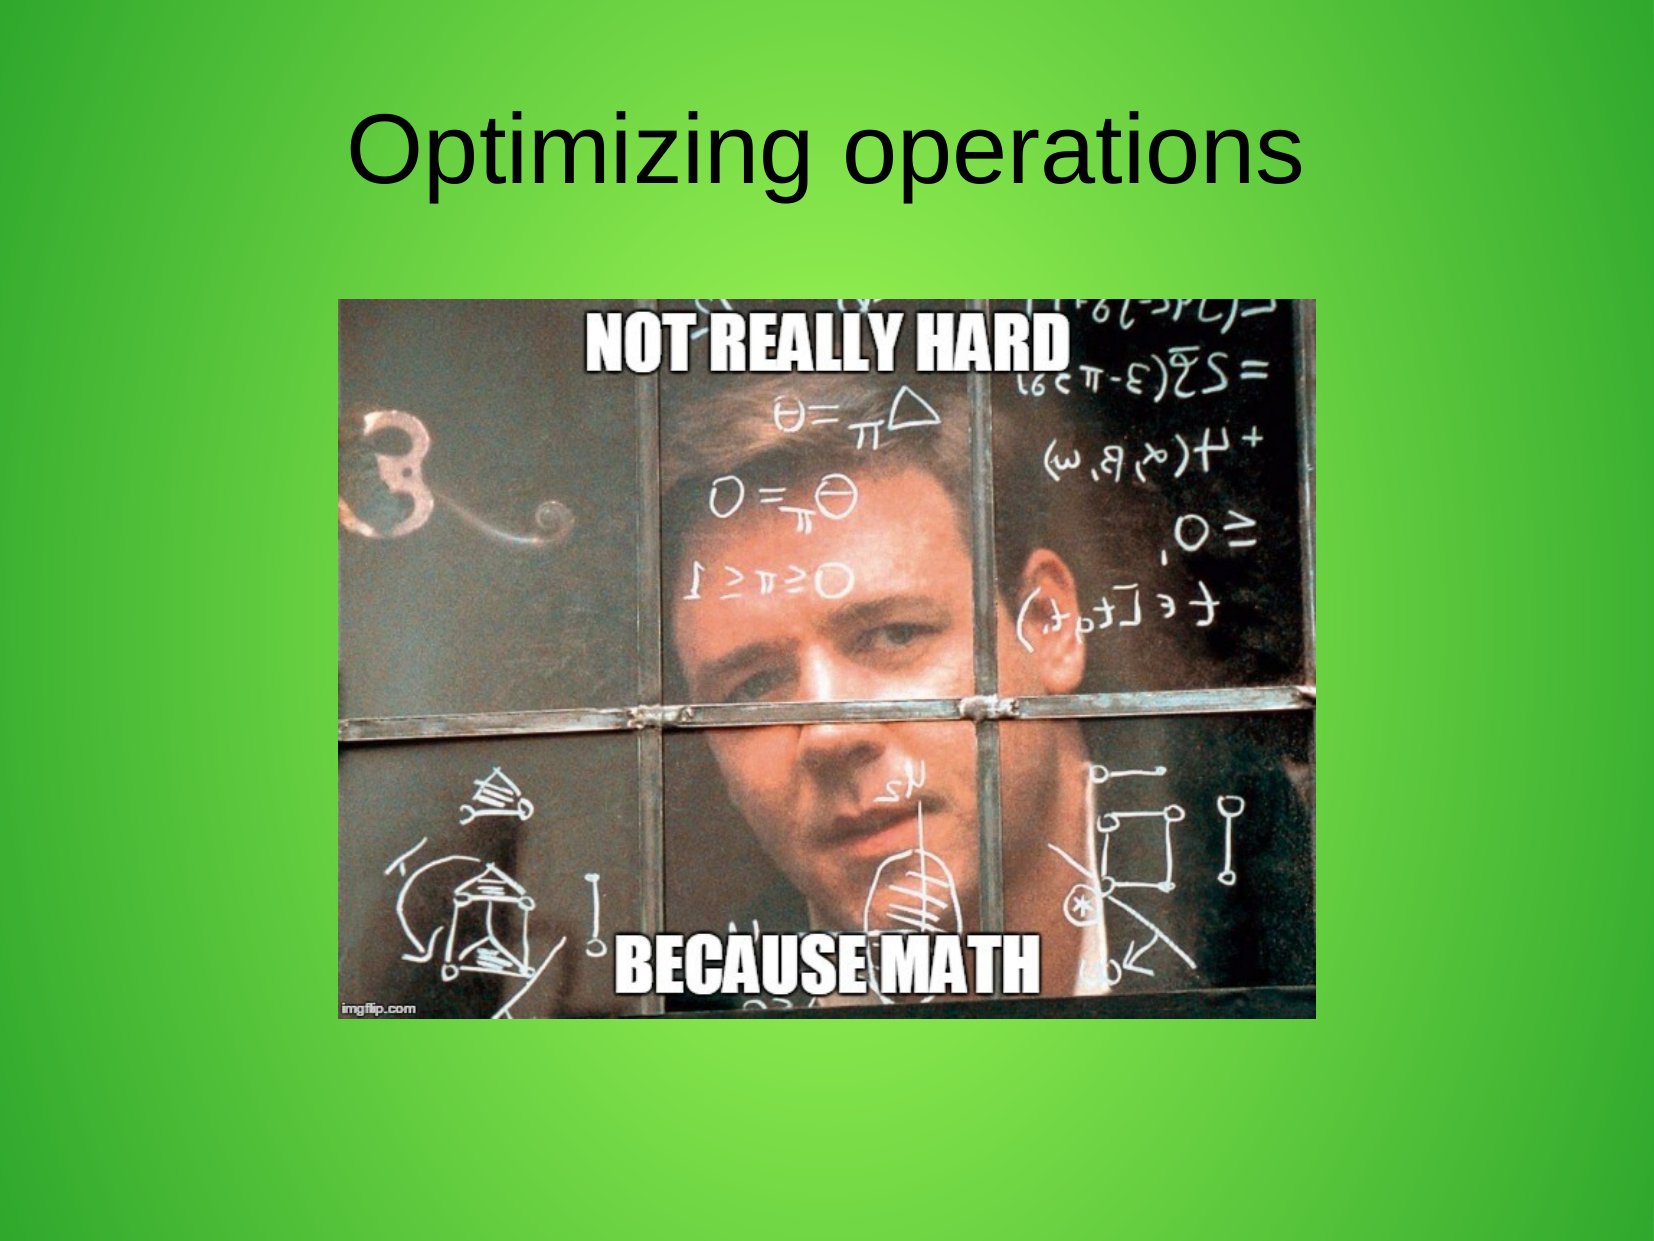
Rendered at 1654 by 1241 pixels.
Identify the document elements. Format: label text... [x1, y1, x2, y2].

picture [338, 299, 1316, 1019]
title Optimizing operations [82, 47, 1571, 252]
